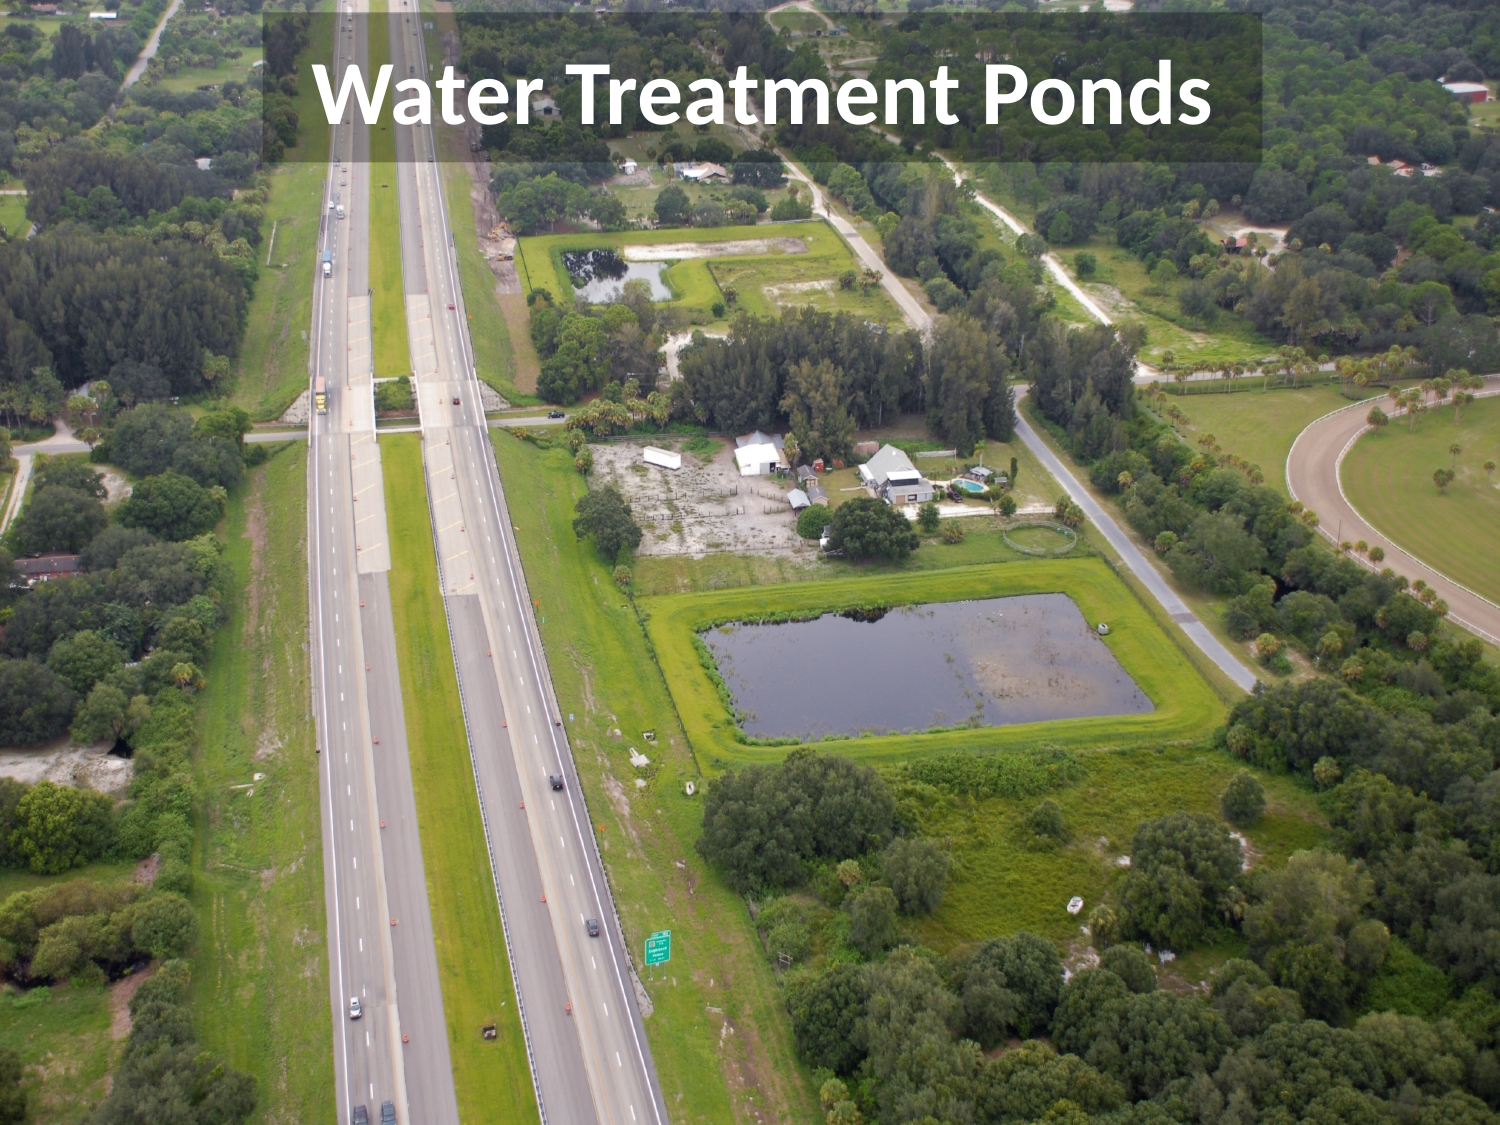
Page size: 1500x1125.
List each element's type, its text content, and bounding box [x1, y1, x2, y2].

picture [0, 0, 1500, 1125]
text_box Water Treatment Ponds [262, 12, 1263, 163]
